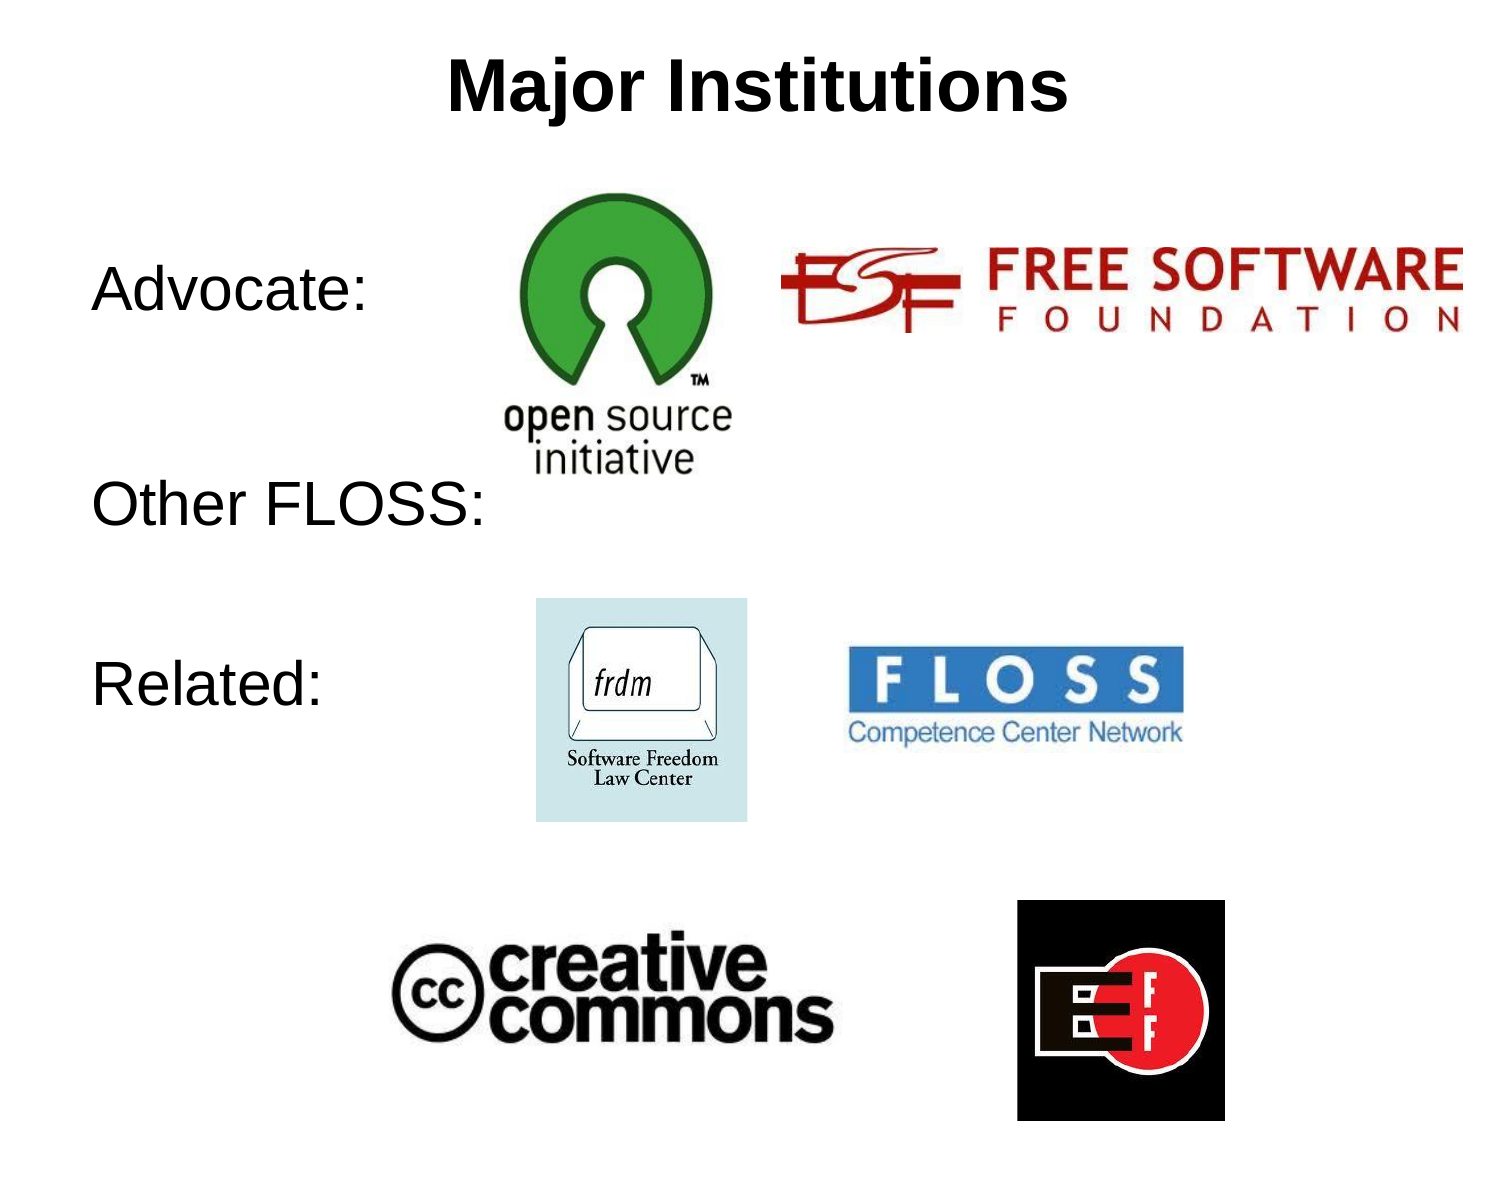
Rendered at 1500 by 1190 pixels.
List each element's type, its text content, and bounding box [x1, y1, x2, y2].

text_box Advocate: Other FLOSS: Related: [76, 233, 585, 733]
title Major Institutions [75, 0, 1425, 141]
text_box [368, 901, 849, 1094]
text_box [781, 247, 1463, 333]
text_box [843, 641, 1189, 754]
text_box [1017, 900, 1225, 1121]
text_box [536, 598, 748, 822]
text_box [493, 188, 741, 478]
